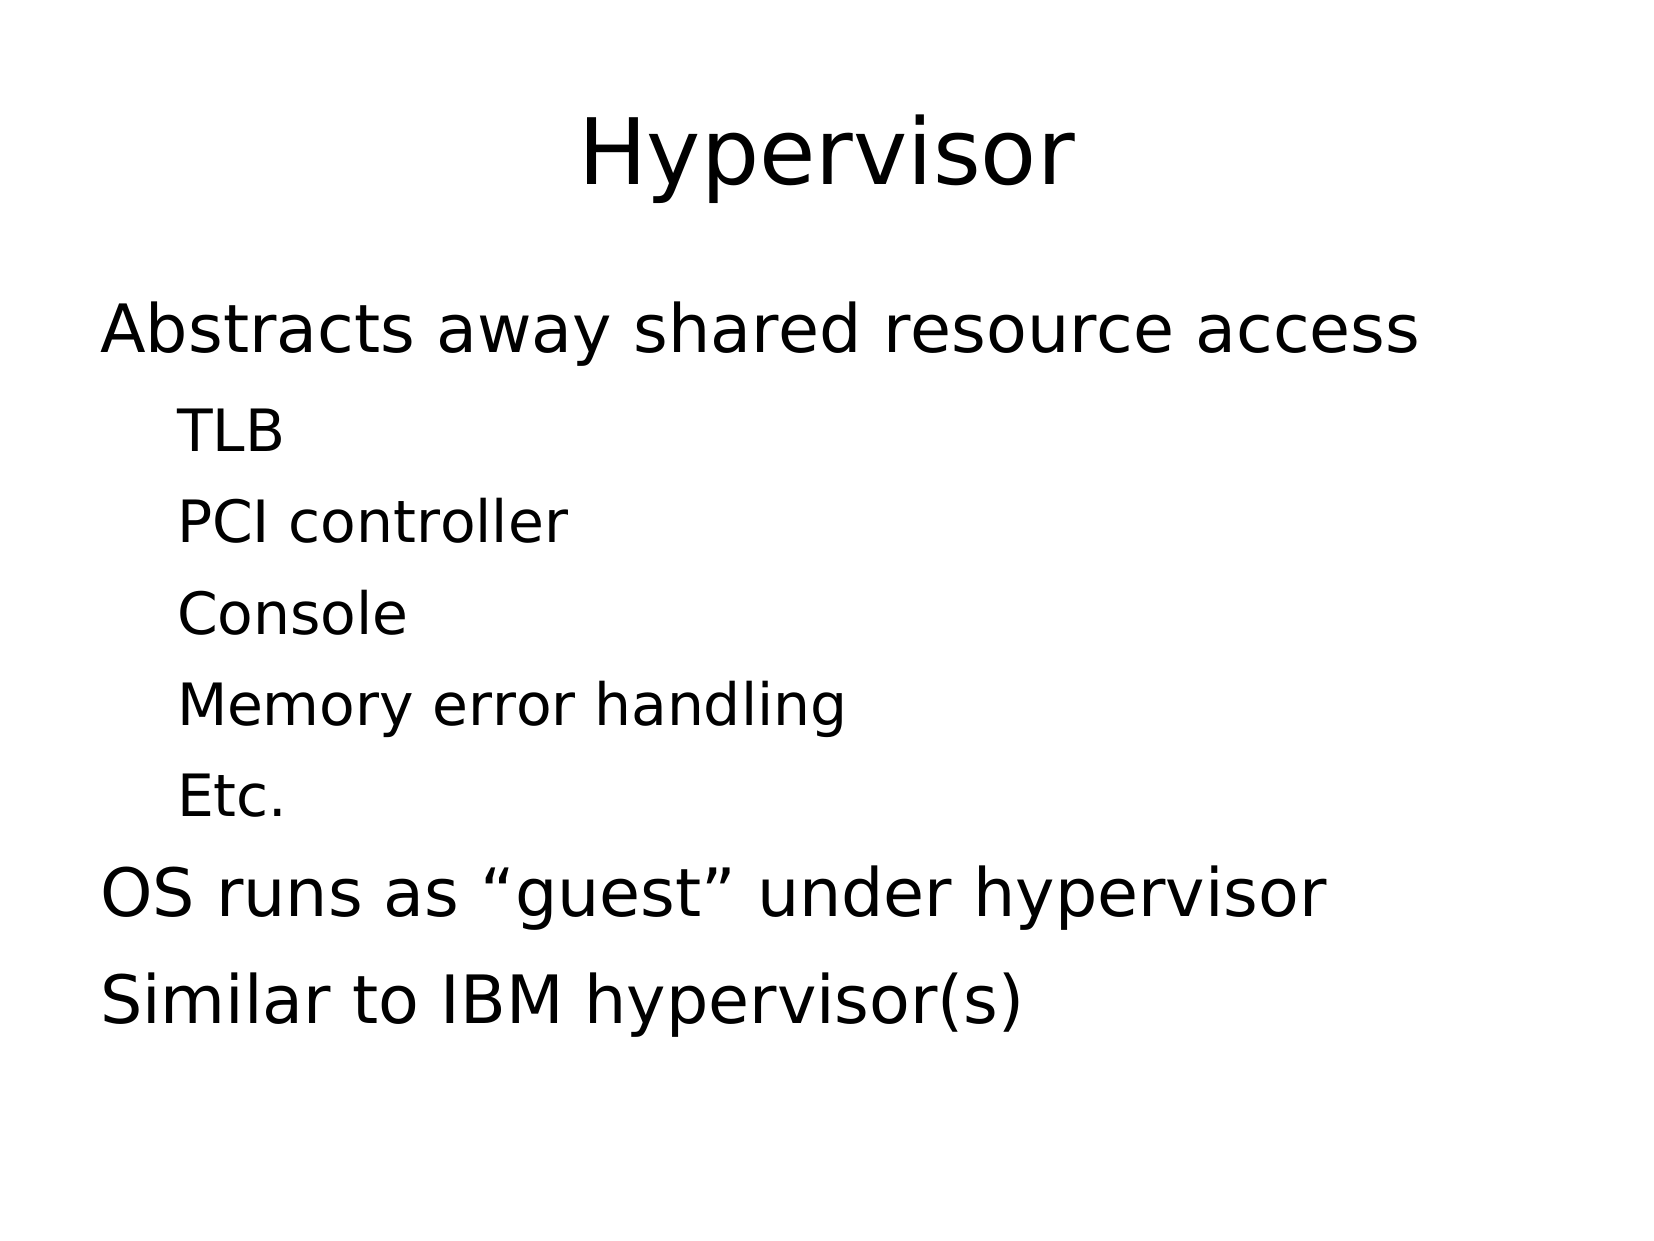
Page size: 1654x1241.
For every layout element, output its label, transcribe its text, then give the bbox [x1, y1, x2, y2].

title Hypervisor [82, 49, 1571, 257]
list Abstracts away shared resource access TLB PCI controller Console Memory error handling Etc. OS runs as “guest” under hypervisor Similar to IBM hypervisor(s) [82, 290, 1571, 1109]
